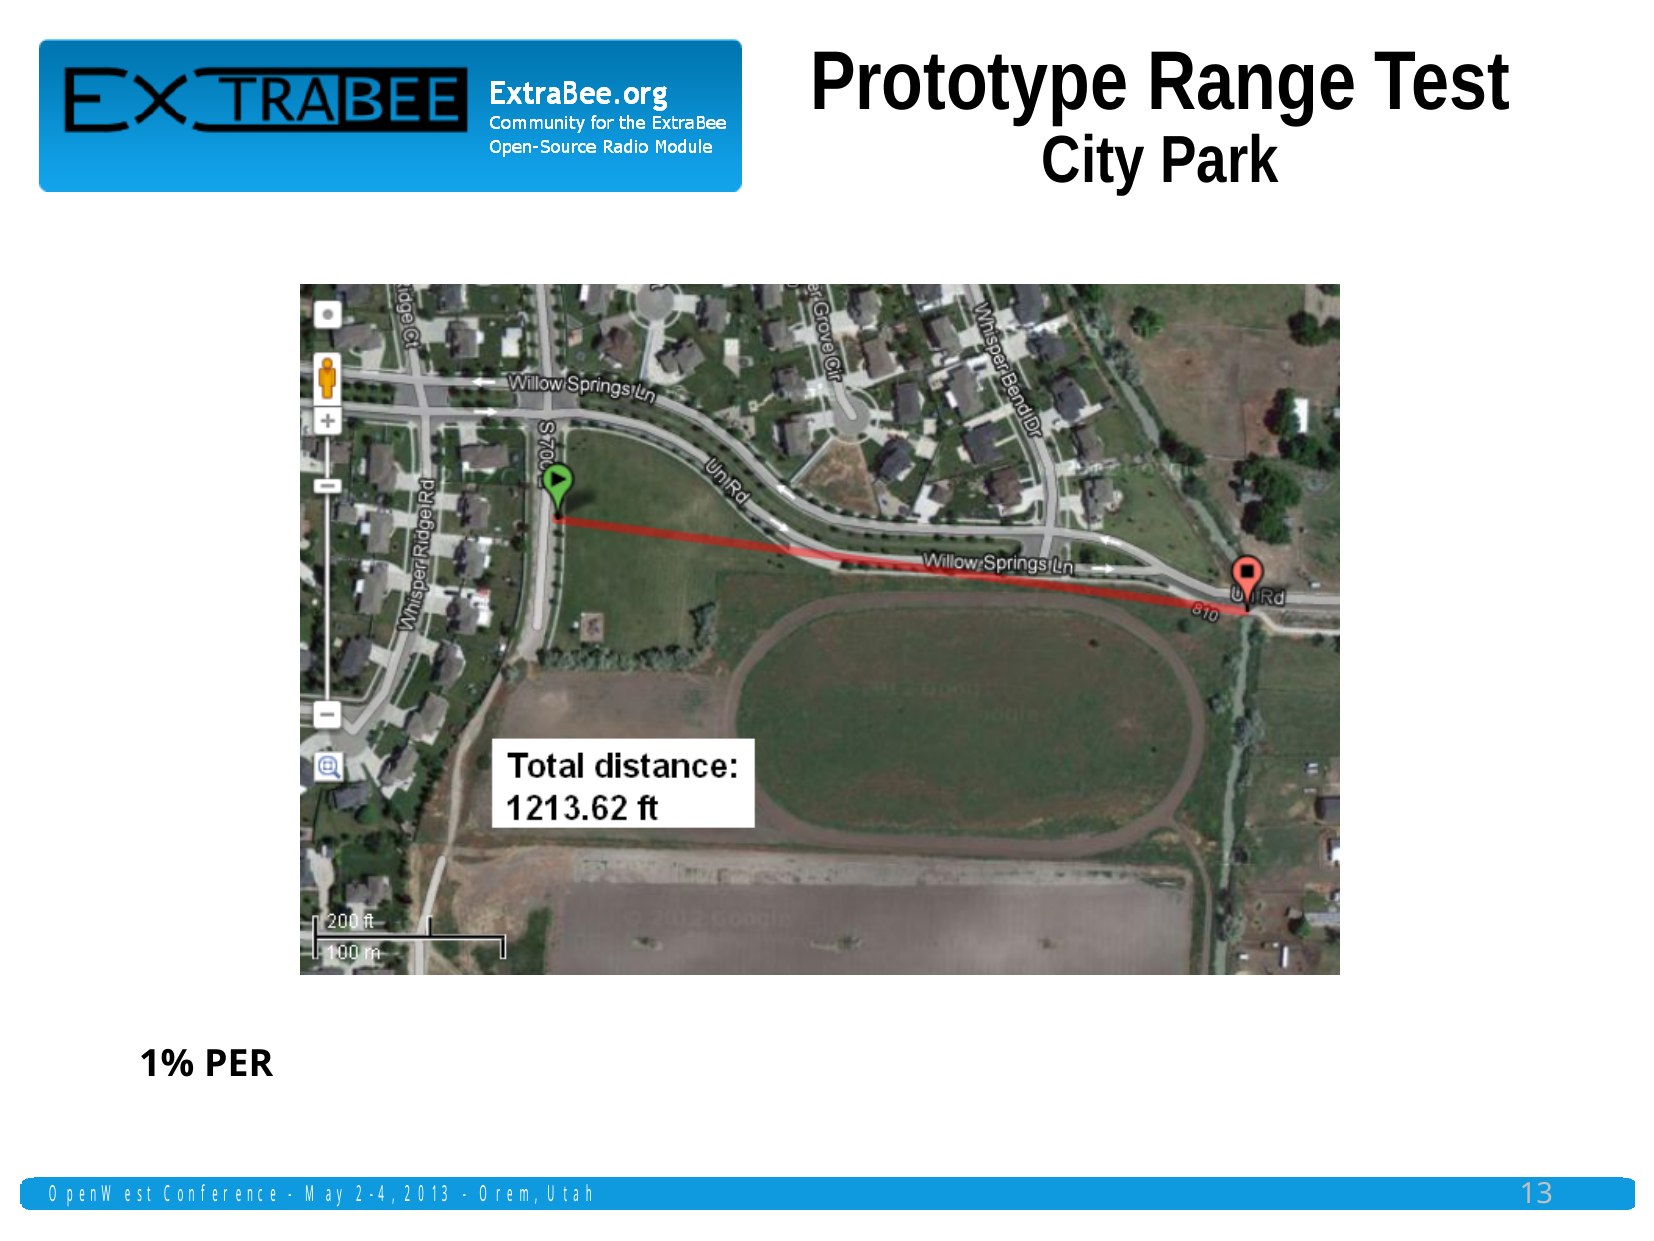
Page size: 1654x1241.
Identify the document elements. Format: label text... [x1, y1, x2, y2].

picture [300, 284, 1340, 976]
title Prototype Range Test City Park [750, 36, 1571, 201]
picture [35, 31, 748, 199]
picture [10, 1173, 1648, 1215]
title 1% PER [37, 1030, 376, 1095]
